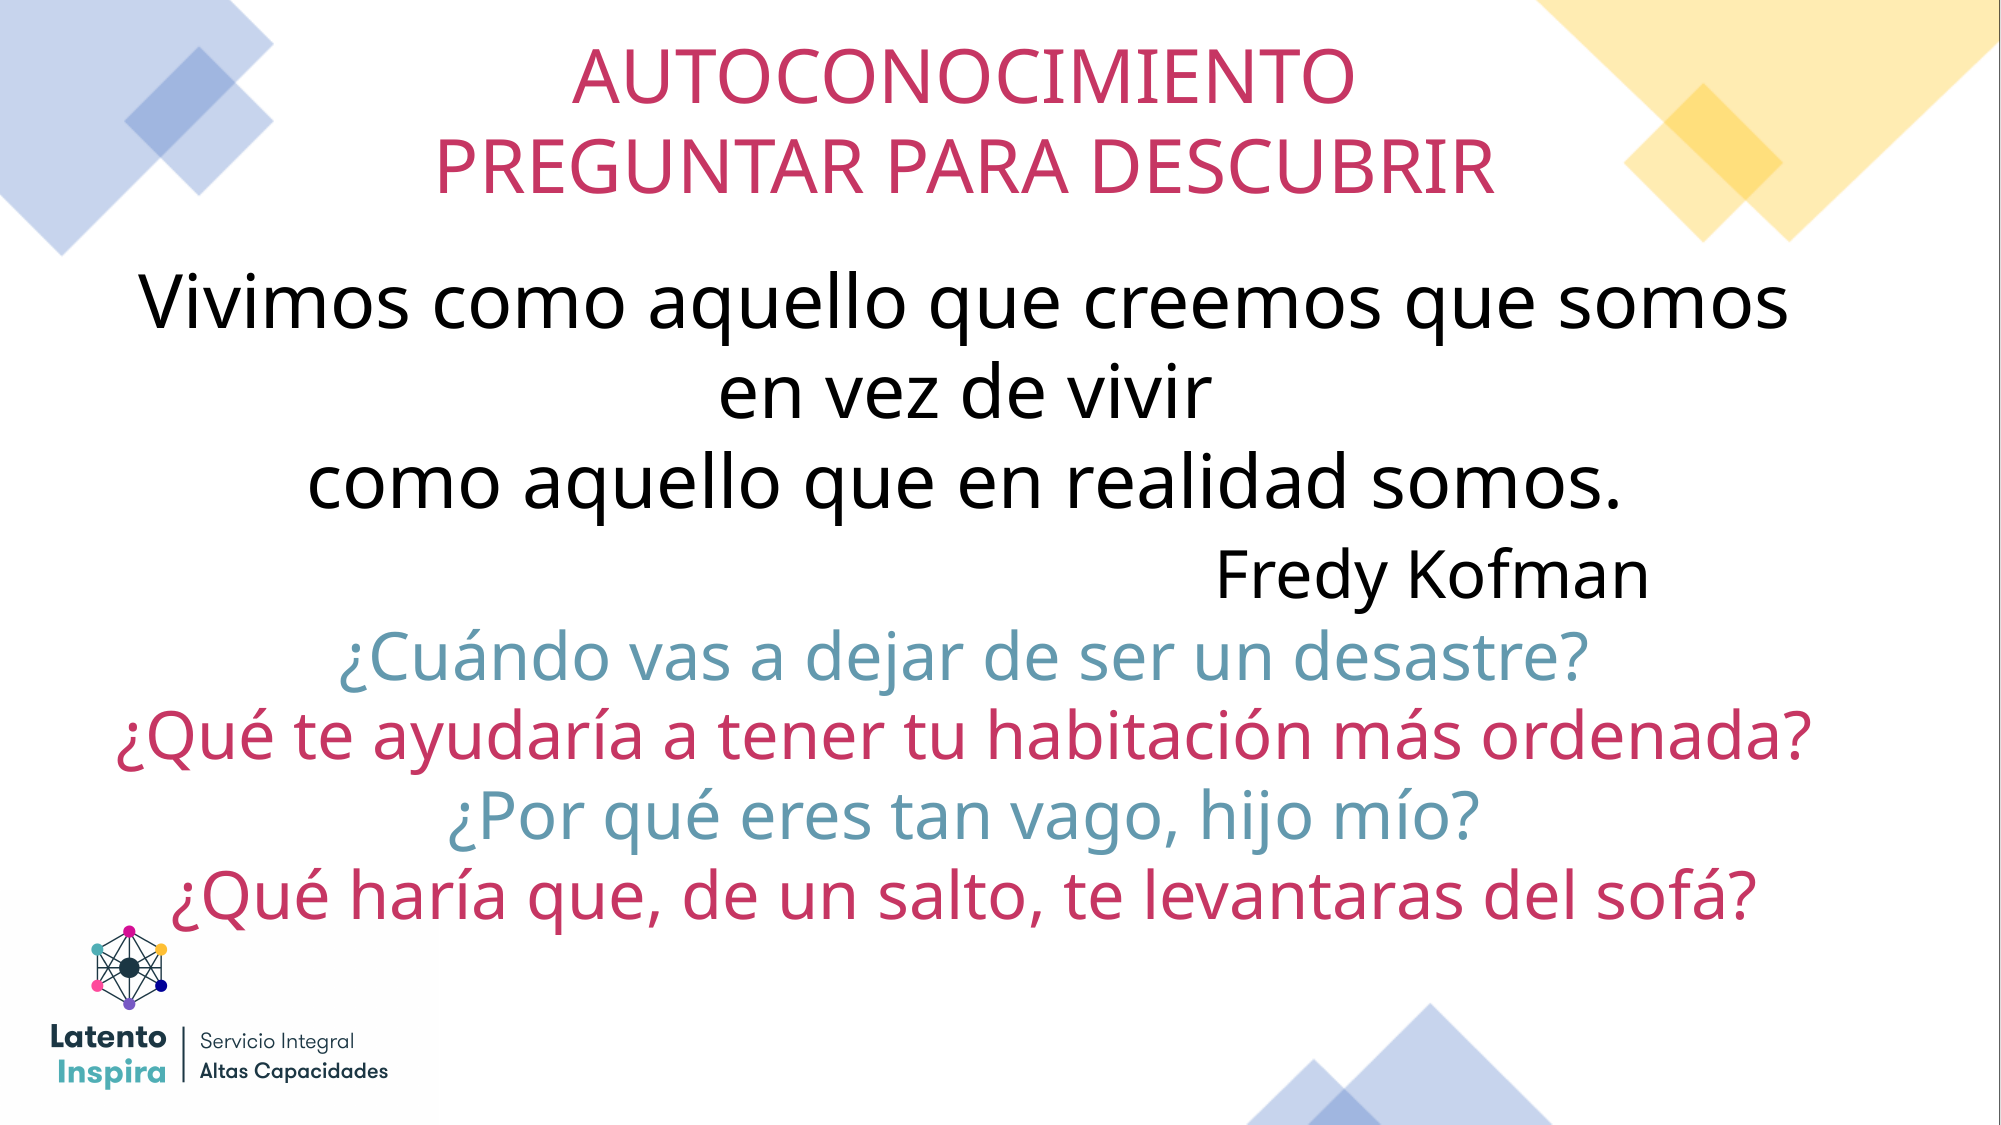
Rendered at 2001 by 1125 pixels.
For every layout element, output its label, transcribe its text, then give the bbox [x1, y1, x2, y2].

text_box AUTOCONOCIMIENTO PREGUNTAR PARA DESCUBRIR Vivimos como aquello que creemos que somos en vez de vivir como aquello que en realidad somos. Fredy Kofman ¿Cuándo vas a dejar de ser un desastre? ¿Qué te ayudaría a tener tu habitación más ordenada? ¿Por qué eres tan vago, hijo mío? ¿Qué haría que, de un salto, te levantaras del sofá? [88, 20, 1843, 941]
picture [0, 0, 2001, 1125]
